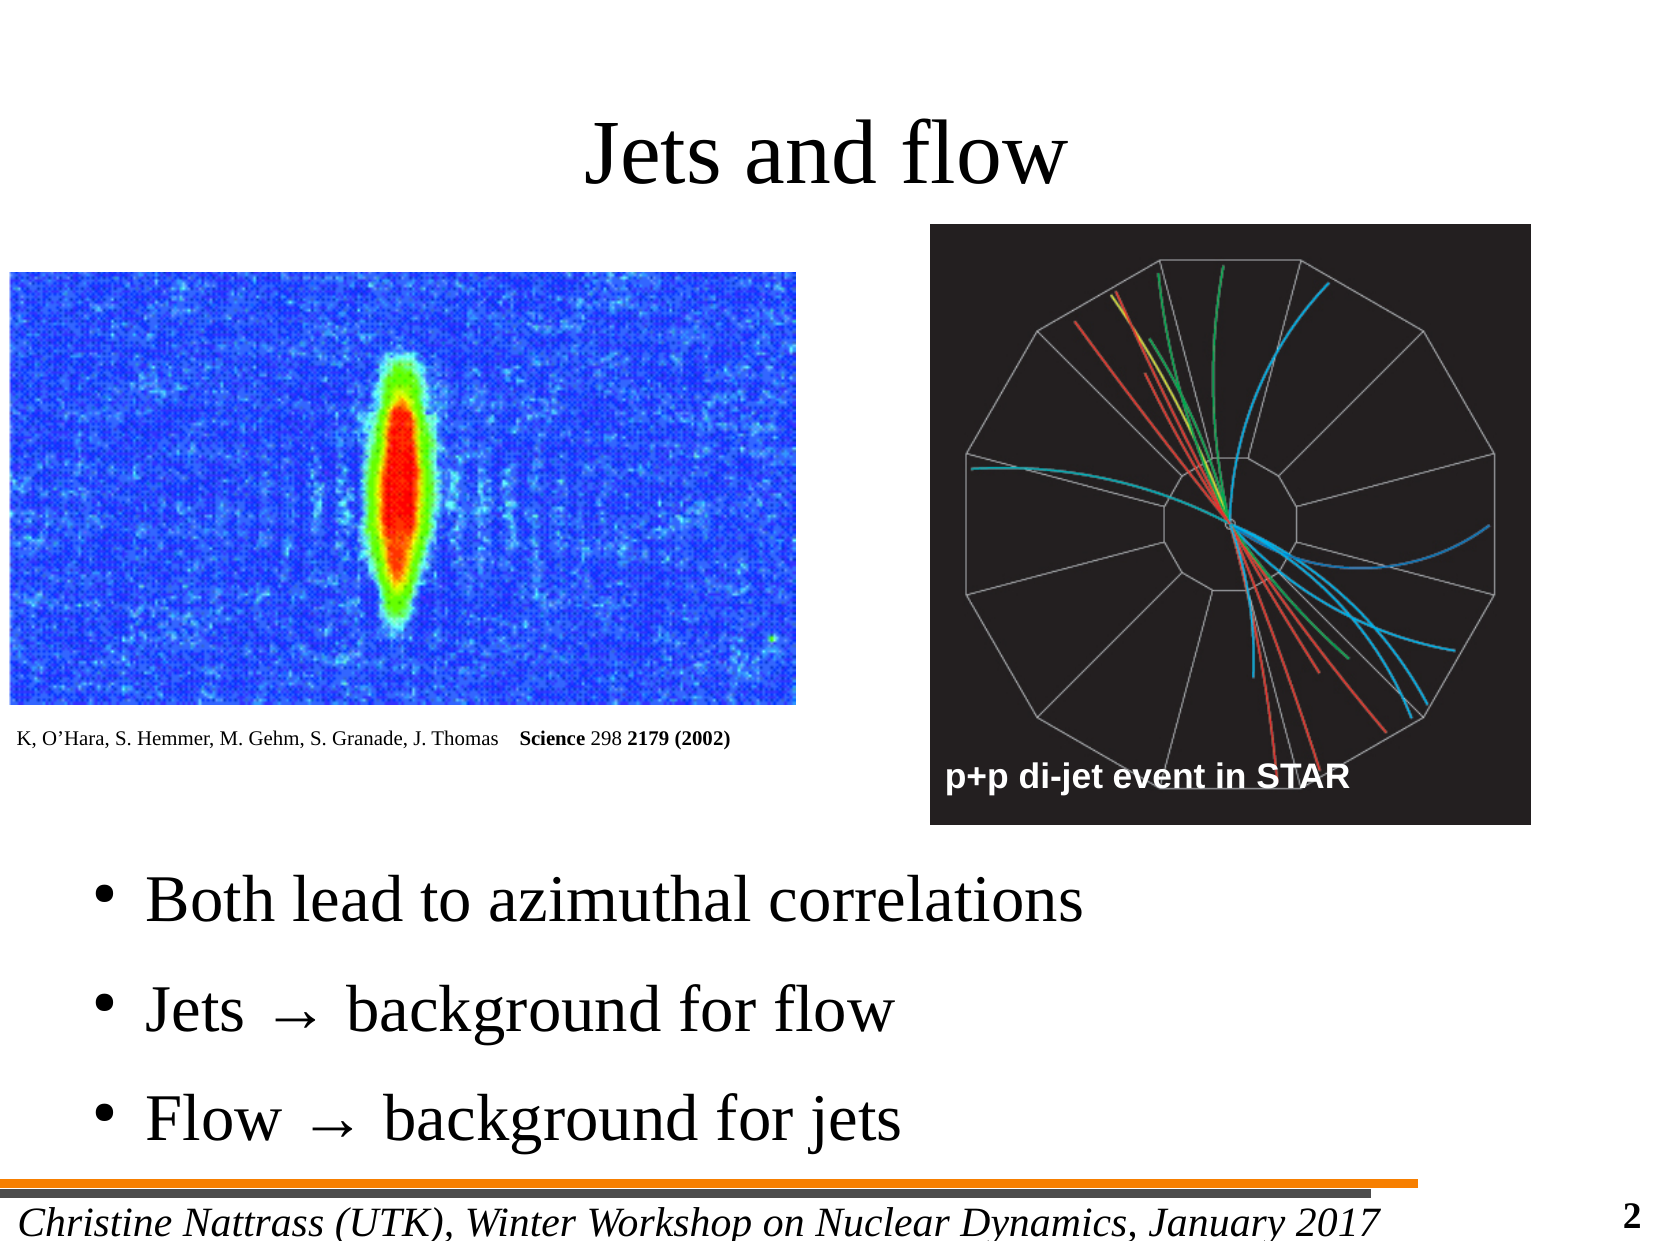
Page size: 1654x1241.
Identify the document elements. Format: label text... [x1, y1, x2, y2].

picture [8, 272, 796, 705]
picture [930, 224, 1531, 749]
list Both lead to azimuthal correlations Jets → background for flow Flow → background for jets [75, 855, 1564, 1171]
text_box p+p di-jet event in STAR [930, 749, 1531, 823]
title Jets and flow [82, 49, 1571, 257]
text_box K, O’Hara, S. Hemmer, M. Gehm, S. Granade, J. Thomas Science 298 2179 (2002) [0, 719, 891, 763]
